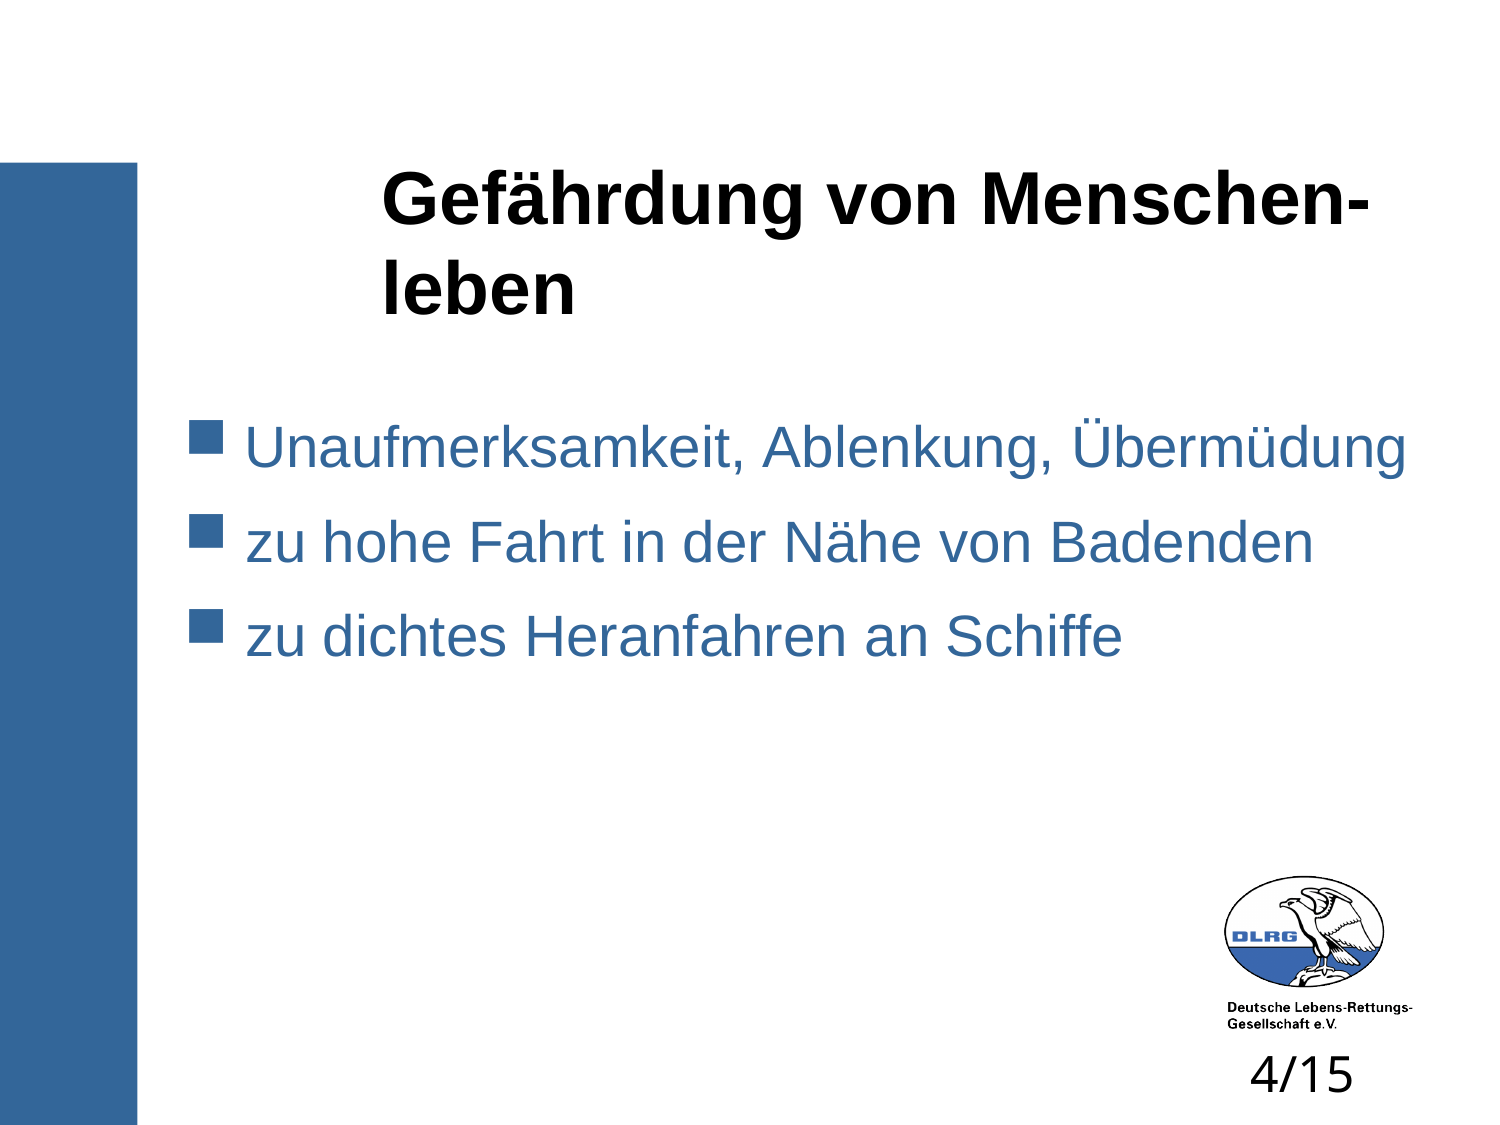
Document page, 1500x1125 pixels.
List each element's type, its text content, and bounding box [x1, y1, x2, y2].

text_box Gefährdung von Menschen- leben [366, 142, 1388, 338]
picture [1224, 874, 1413, 1030]
text_box <Nummer>/15 [1235, 1034, 1500, 1111]
text_box Unaufmerksamkeit, Ablenkung, Übermüdung zu hohe Fahrt in der Nähe von Badenden zu dichtes Heranfahren an Schiffe [169, 377, 1440, 727]
